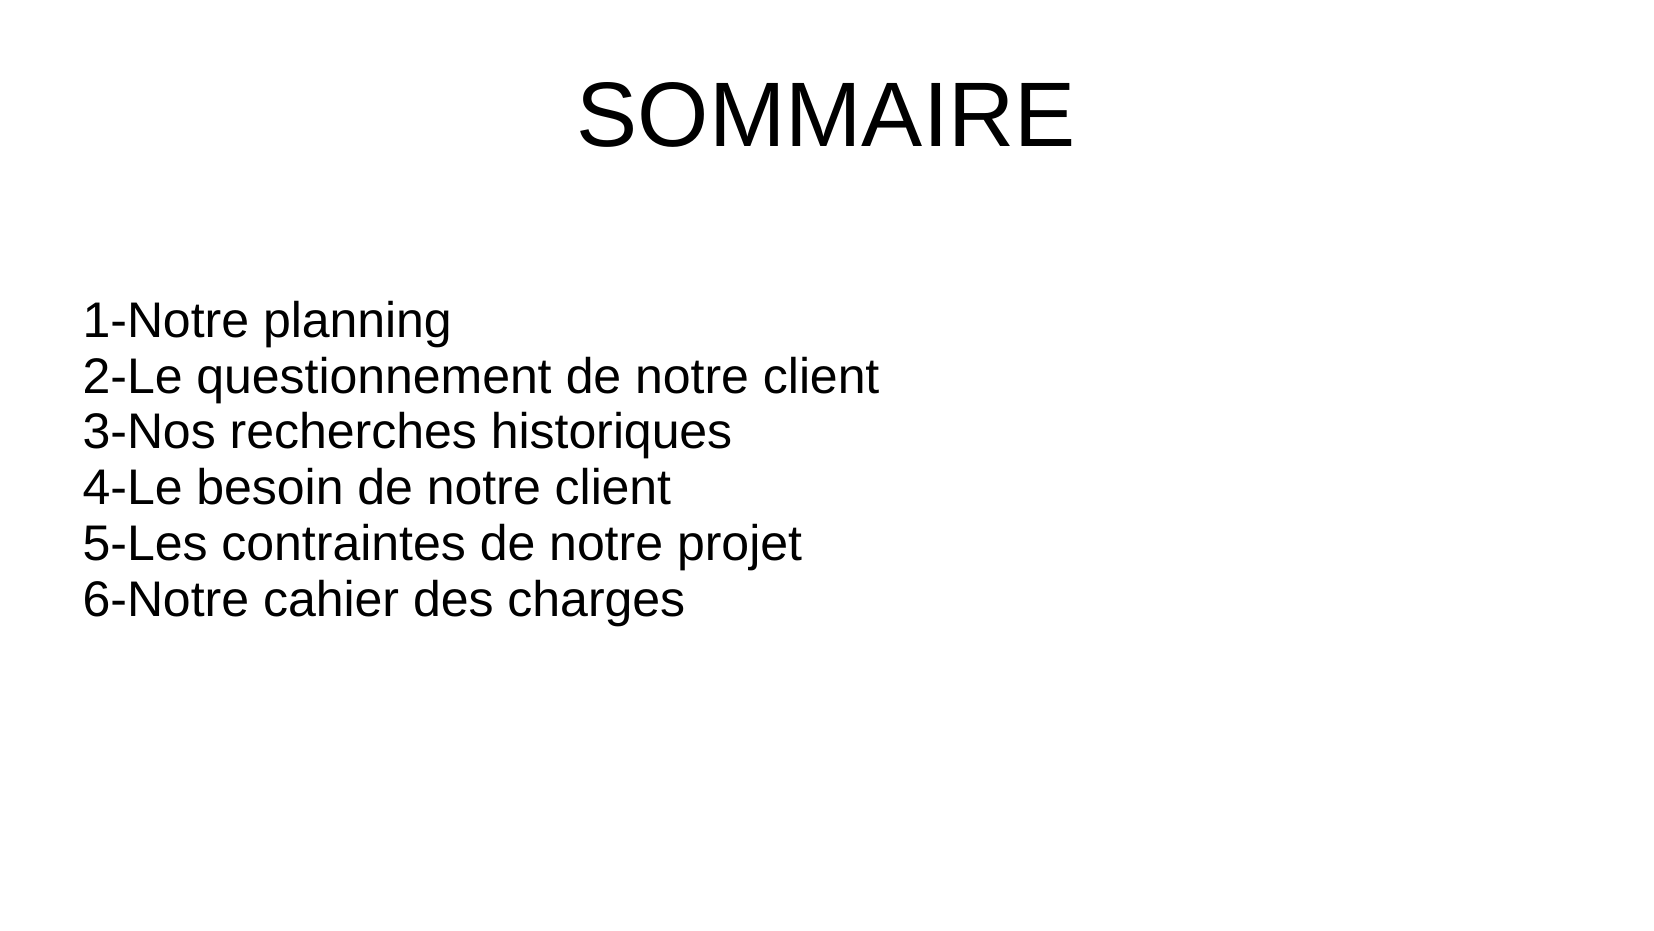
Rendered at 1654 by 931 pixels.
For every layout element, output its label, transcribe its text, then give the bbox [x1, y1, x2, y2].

title SOMMAIRE [82, 37, 1571, 193]
subtitle Notre planning Le questionnement de notre client Nos recherches historiques Le besoin de notre client Les contraintes de notre projet Notre cahier des charges [82, 208, 1571, 767]
